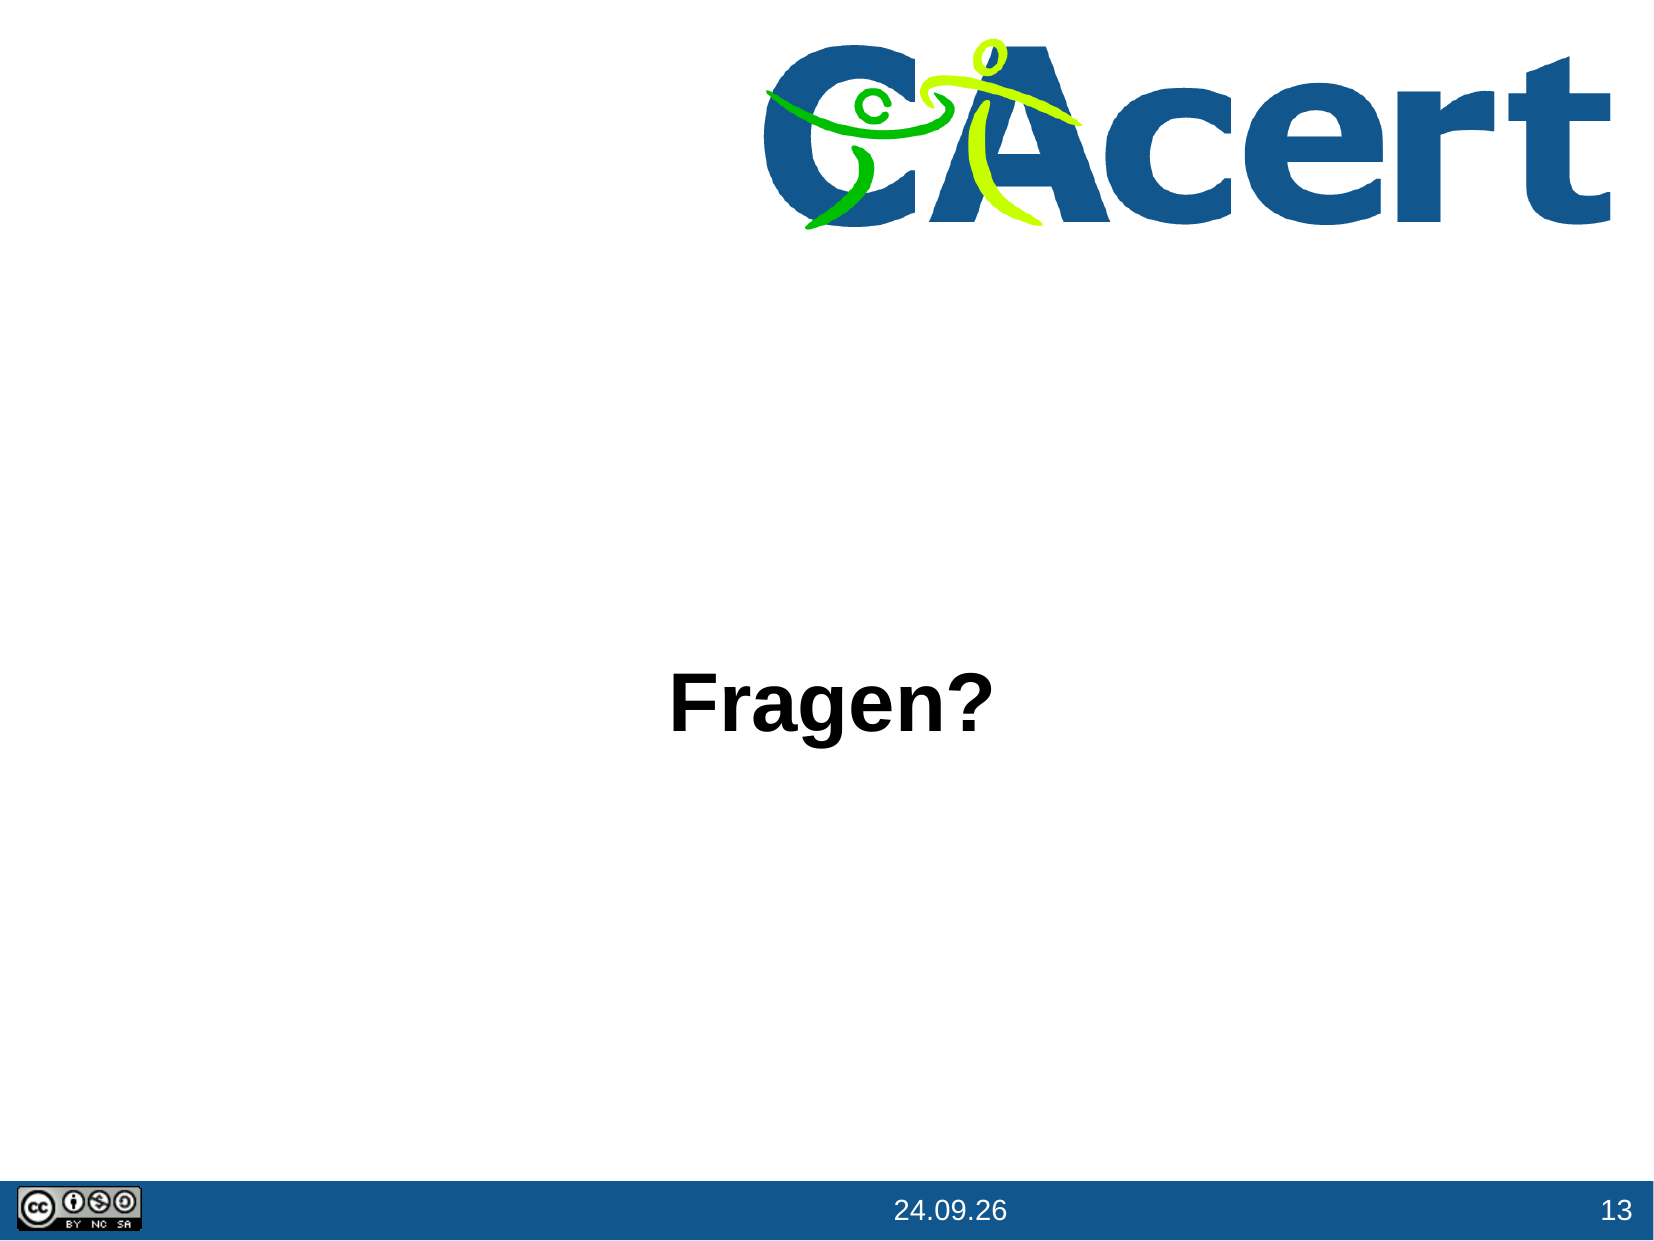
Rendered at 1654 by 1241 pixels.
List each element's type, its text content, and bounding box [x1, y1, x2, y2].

picture [17, 1186, 142, 1231]
picture [761, 35, 1613, 231]
title Fragen? [88, 265, 1577, 1140]
